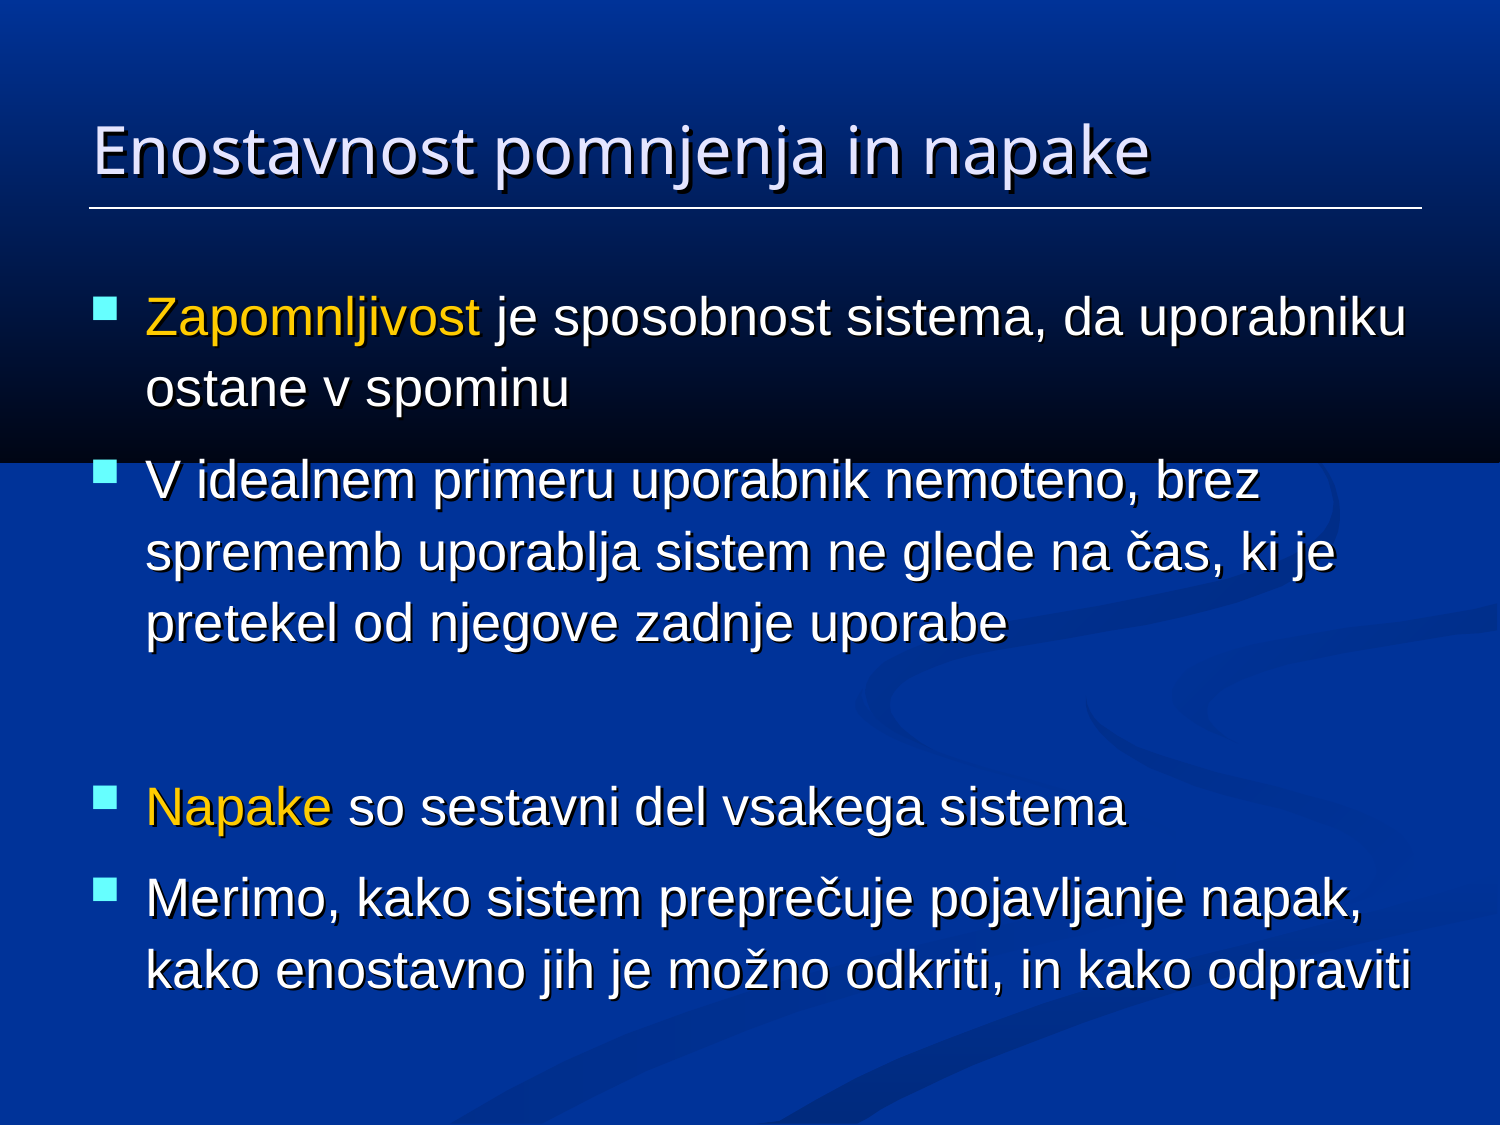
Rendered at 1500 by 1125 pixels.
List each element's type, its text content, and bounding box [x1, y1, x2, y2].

text_box Enostavnost pomnjenja in napake [76, 54, 1352, 242]
text_box Zapomnljivost je sposobnost sistema, da uporabniku ostane v spominu V idealnem primeru uporabnik nemoteno, brez sprememb uporablja sistem ne glede na čas, ki je pretekel od njegove zadnje uporabe Napake so sestavni del vsakega sistema Merimo, kako sistem preprečuje pojavljanje napak, kako enostavno jih je možno odkriti, in kako odpraviti [74, 267, 1459, 1056]
